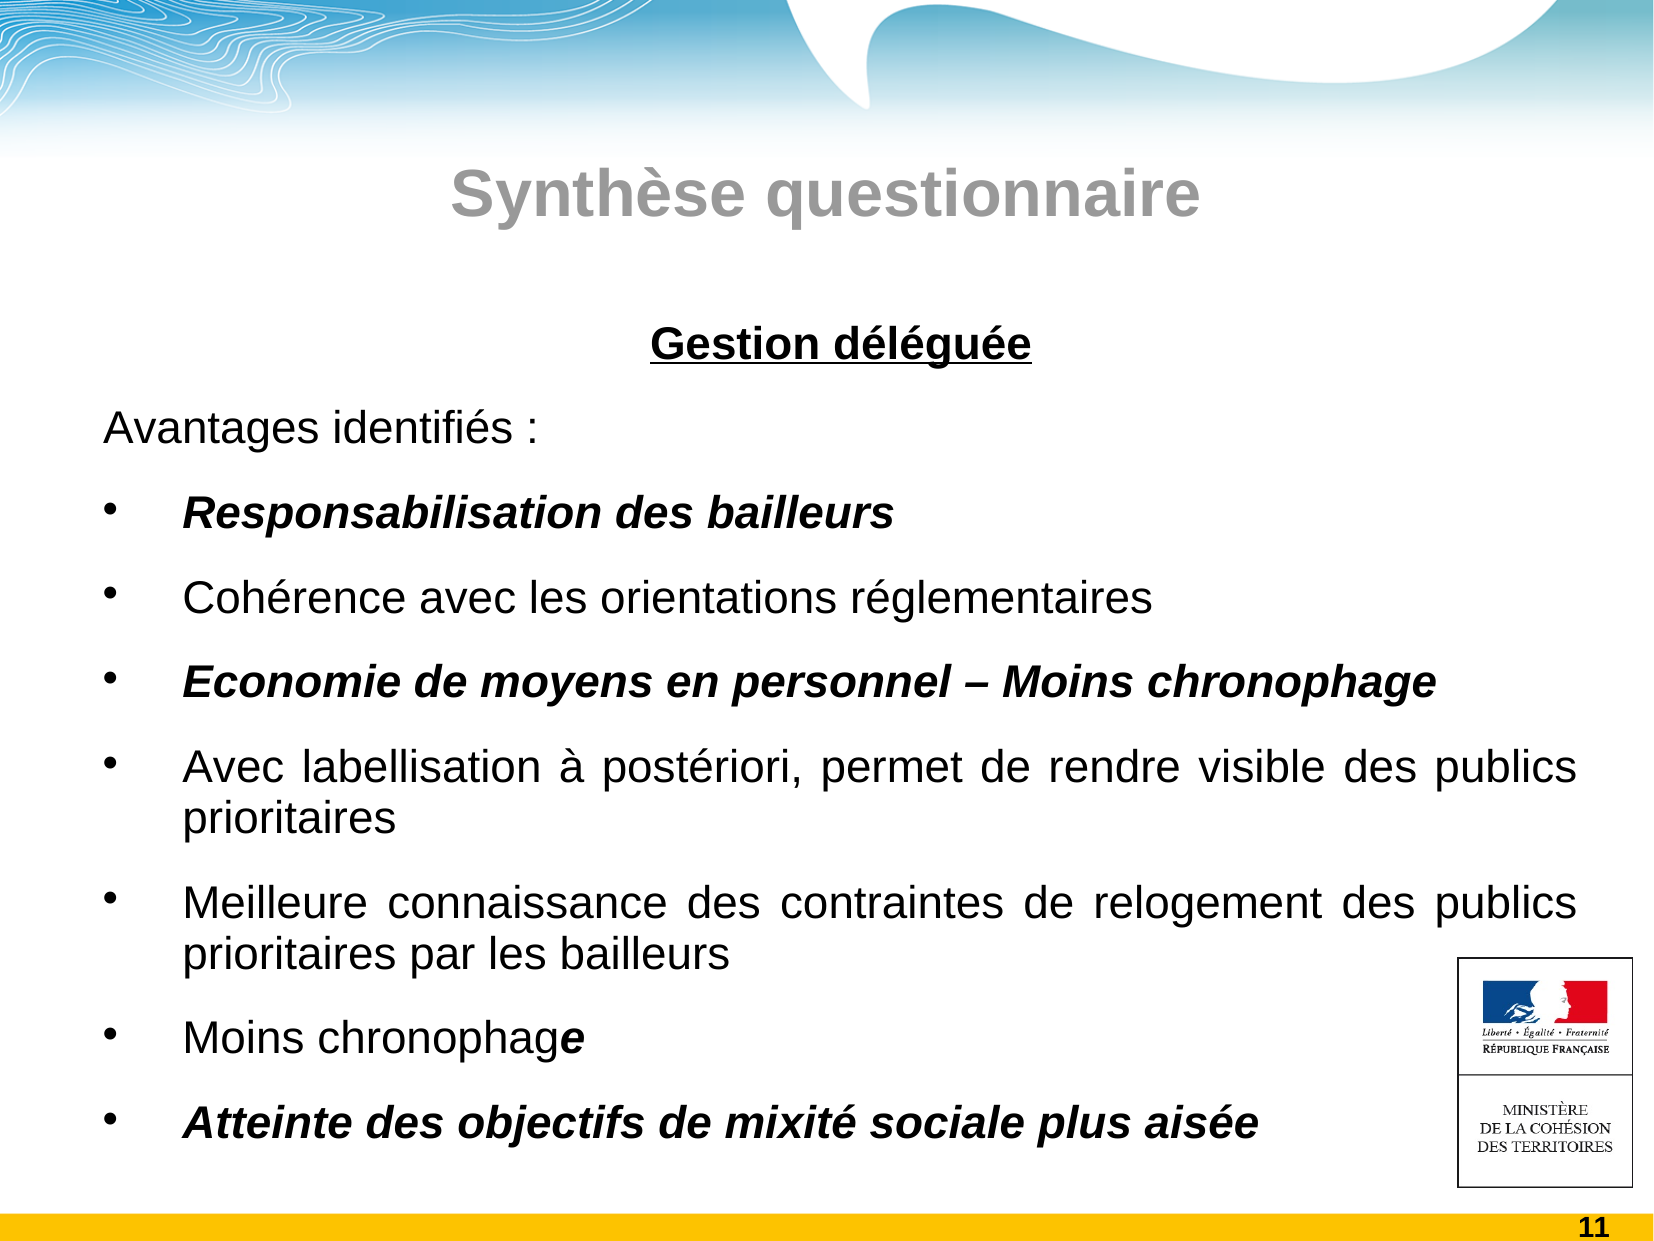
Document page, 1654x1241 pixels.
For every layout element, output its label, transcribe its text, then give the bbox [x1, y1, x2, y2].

text_box Synthèse questionnaire [82, 88, 1571, 242]
picture [0, 0, 1654, 1241]
text_box Gestion déléguée Avantages identifiés : Responsabilisation des bailleurs Cohérence avec les orientations réglementaires Economie de moyens en personnel – Moins chronophage Avec labellisation à postériori, permet de rendre visible des publics prioritaires Meilleure connaissance des contraintes de relogement des publics prioritaires par les bailleurs Moins chronophage Atteinte des objectifs de mixité sociale plus aisée [82, 242, 1579, 1059]
